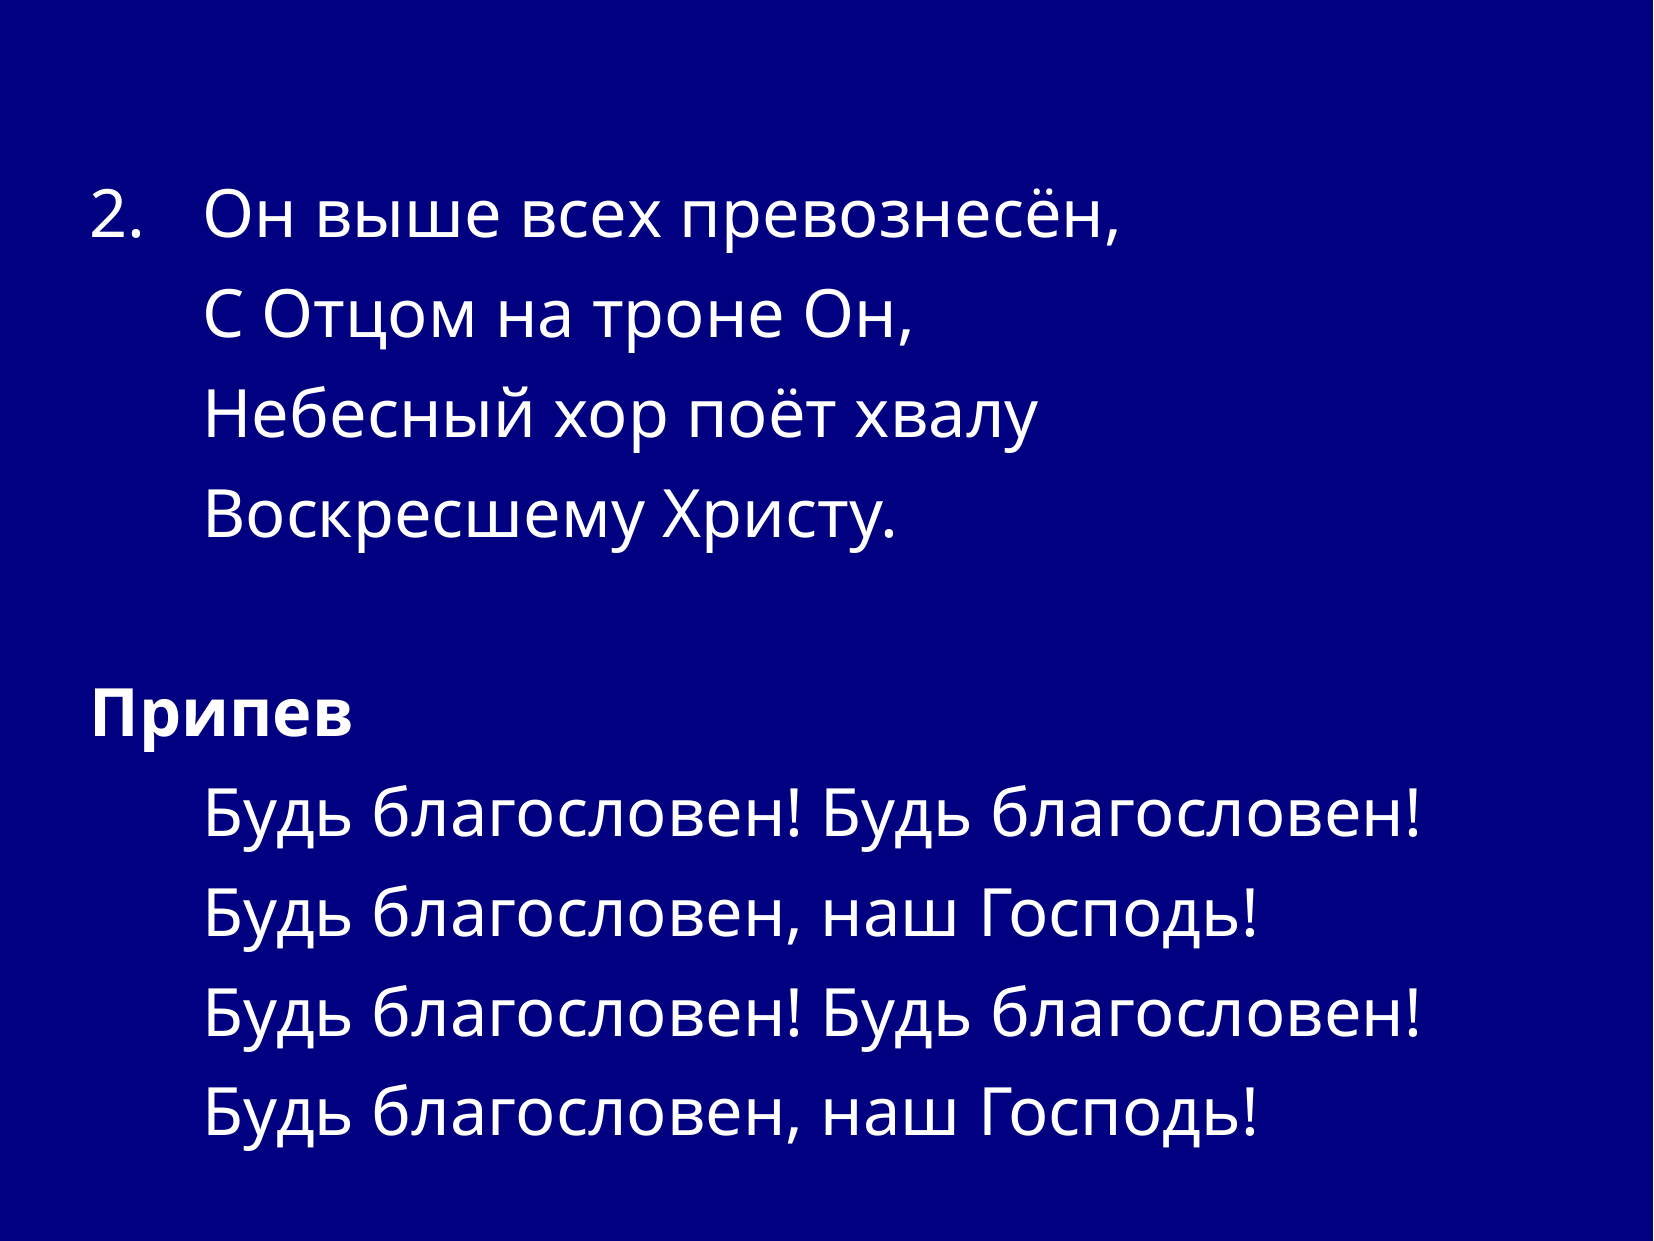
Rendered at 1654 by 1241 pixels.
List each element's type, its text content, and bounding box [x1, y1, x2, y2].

text_box 2. Он выше всех превознесён, С Отцом на троне Он, Небесный хор поёт хвалу Воскресшему Христу. Припев Будь благословен! Будь благословен! Будь благословен, наш Господь! Будь благословен! Будь благословен! Будь благословен, наш Господь! [75, 150, 1576, 1163]
